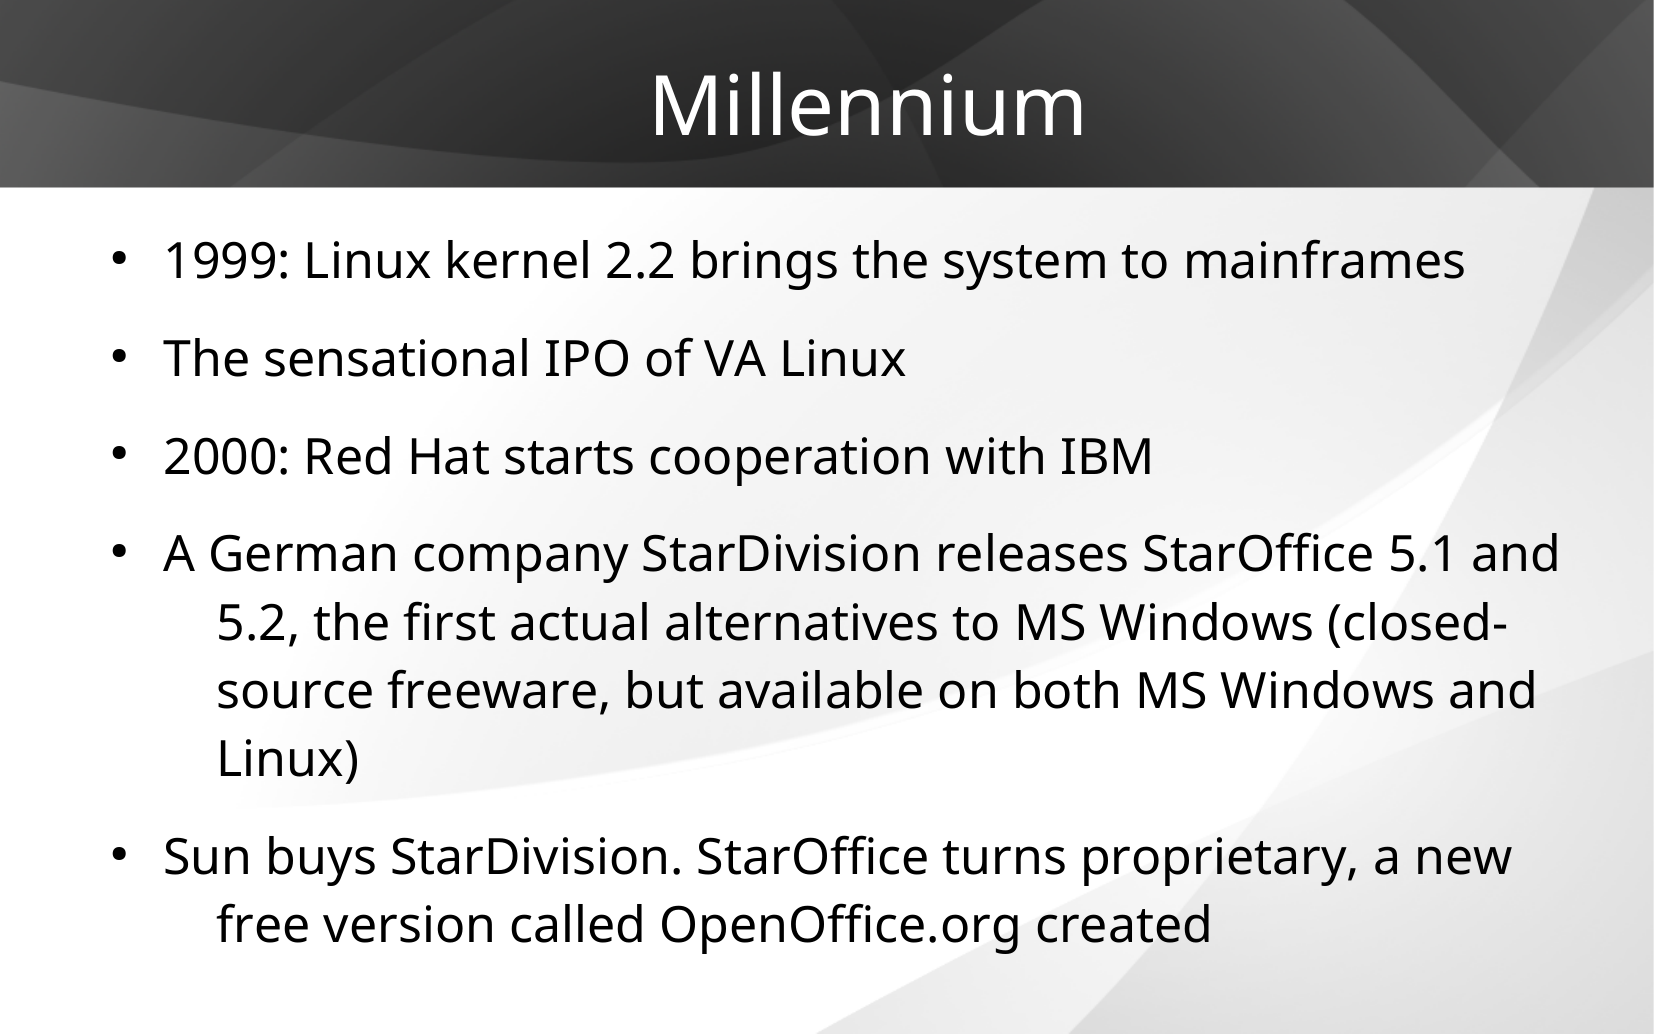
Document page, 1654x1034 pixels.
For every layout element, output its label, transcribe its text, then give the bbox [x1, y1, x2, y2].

list 1999: Linux kernel 2.2 brings the system to mainframes The sensational IPO of VA Linux 2000: Red Hat starts cooperation with IBM A German company StarDivision releases StarOffice 5.1 and 5.2, the first actual alternatives to MS Windows (closed-source freeware, but available on both MS Windows and Linux) Sun buys StarDivision. StarOffice turns proprietary, a new free version called OpenOffice.org created [75, 225, 1613, 1013]
title Millennium [124, 0, 1613, 208]
picture [0, 0, 1654, 1034]
